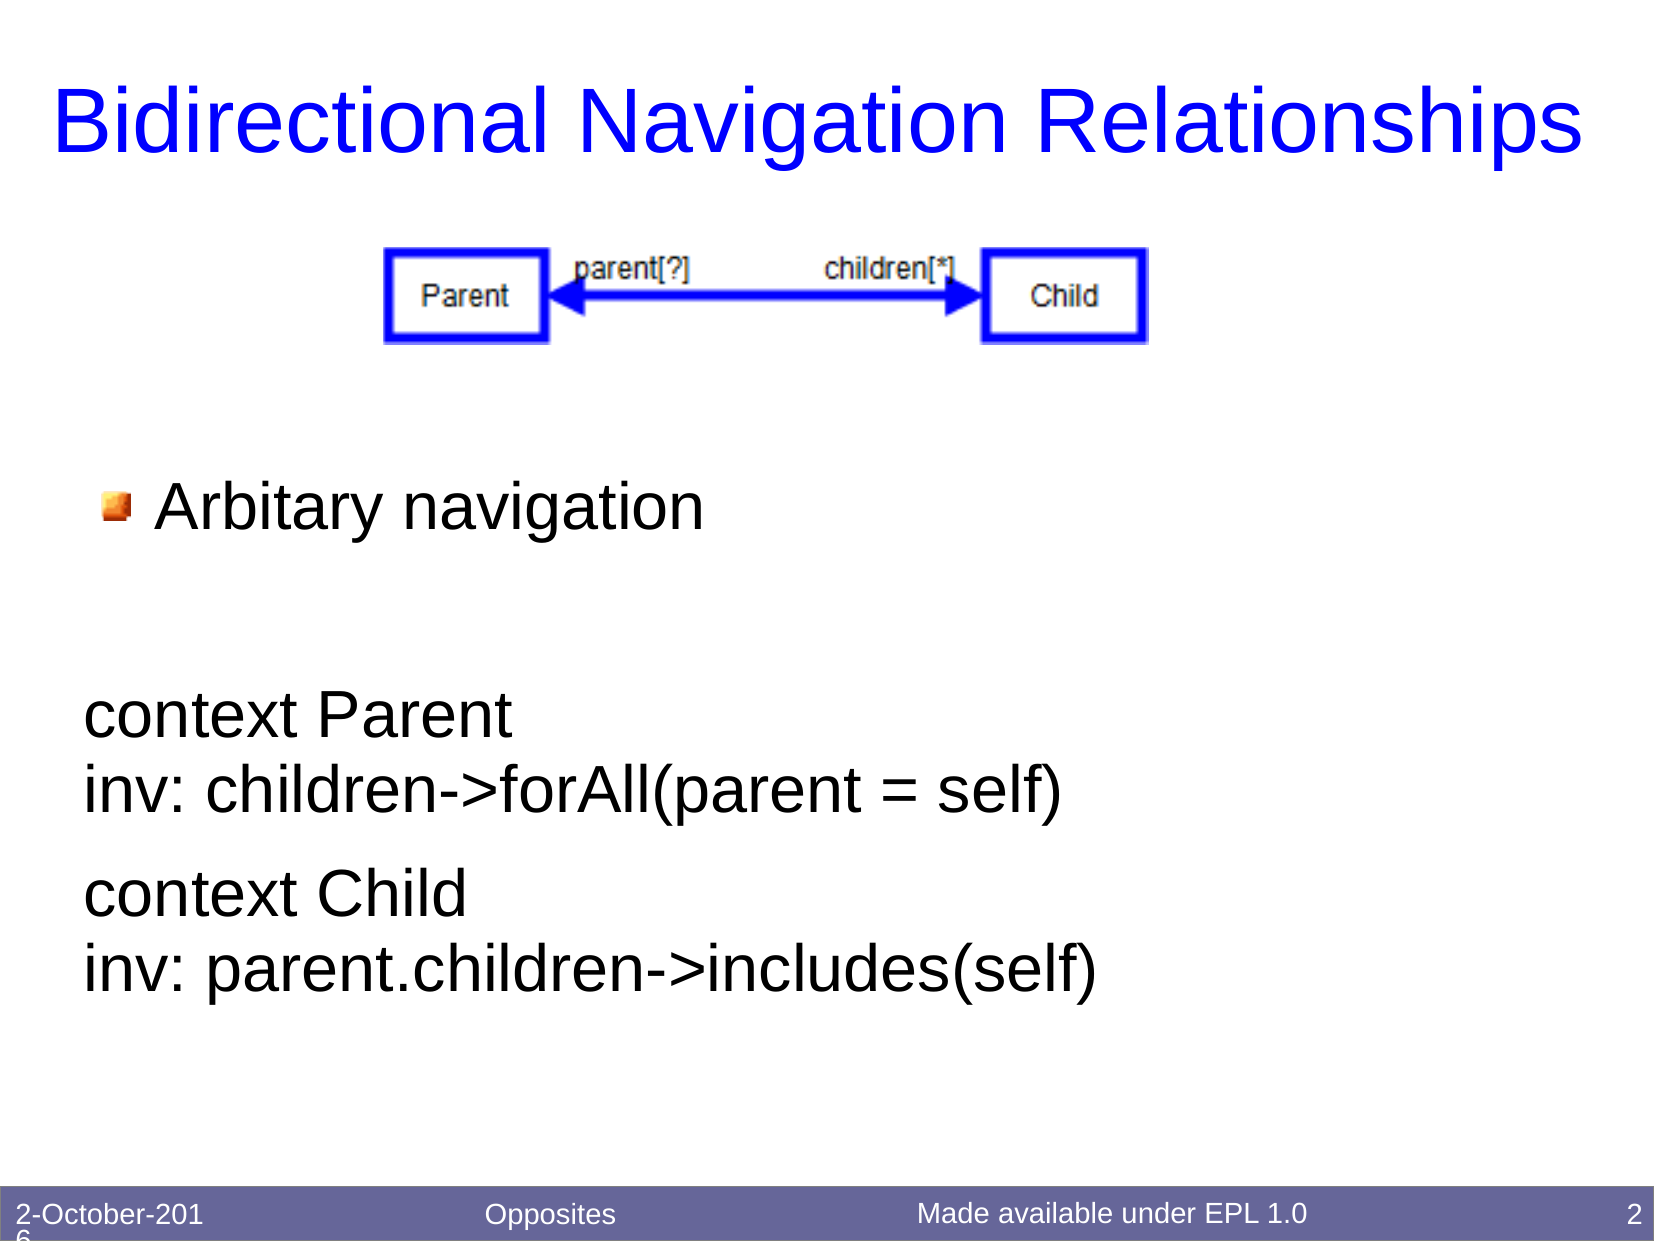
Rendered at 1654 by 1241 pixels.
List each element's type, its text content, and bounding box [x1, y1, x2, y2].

title Bidirectional Navigation Relationships [0, 17, 1639, 223]
list Arbitary navigation context Parent inv: children->forAll(parent = self) context Child inv: parent.children->includes(self) [83, 468, 1641, 1146]
picture [383, 247, 1149, 345]
